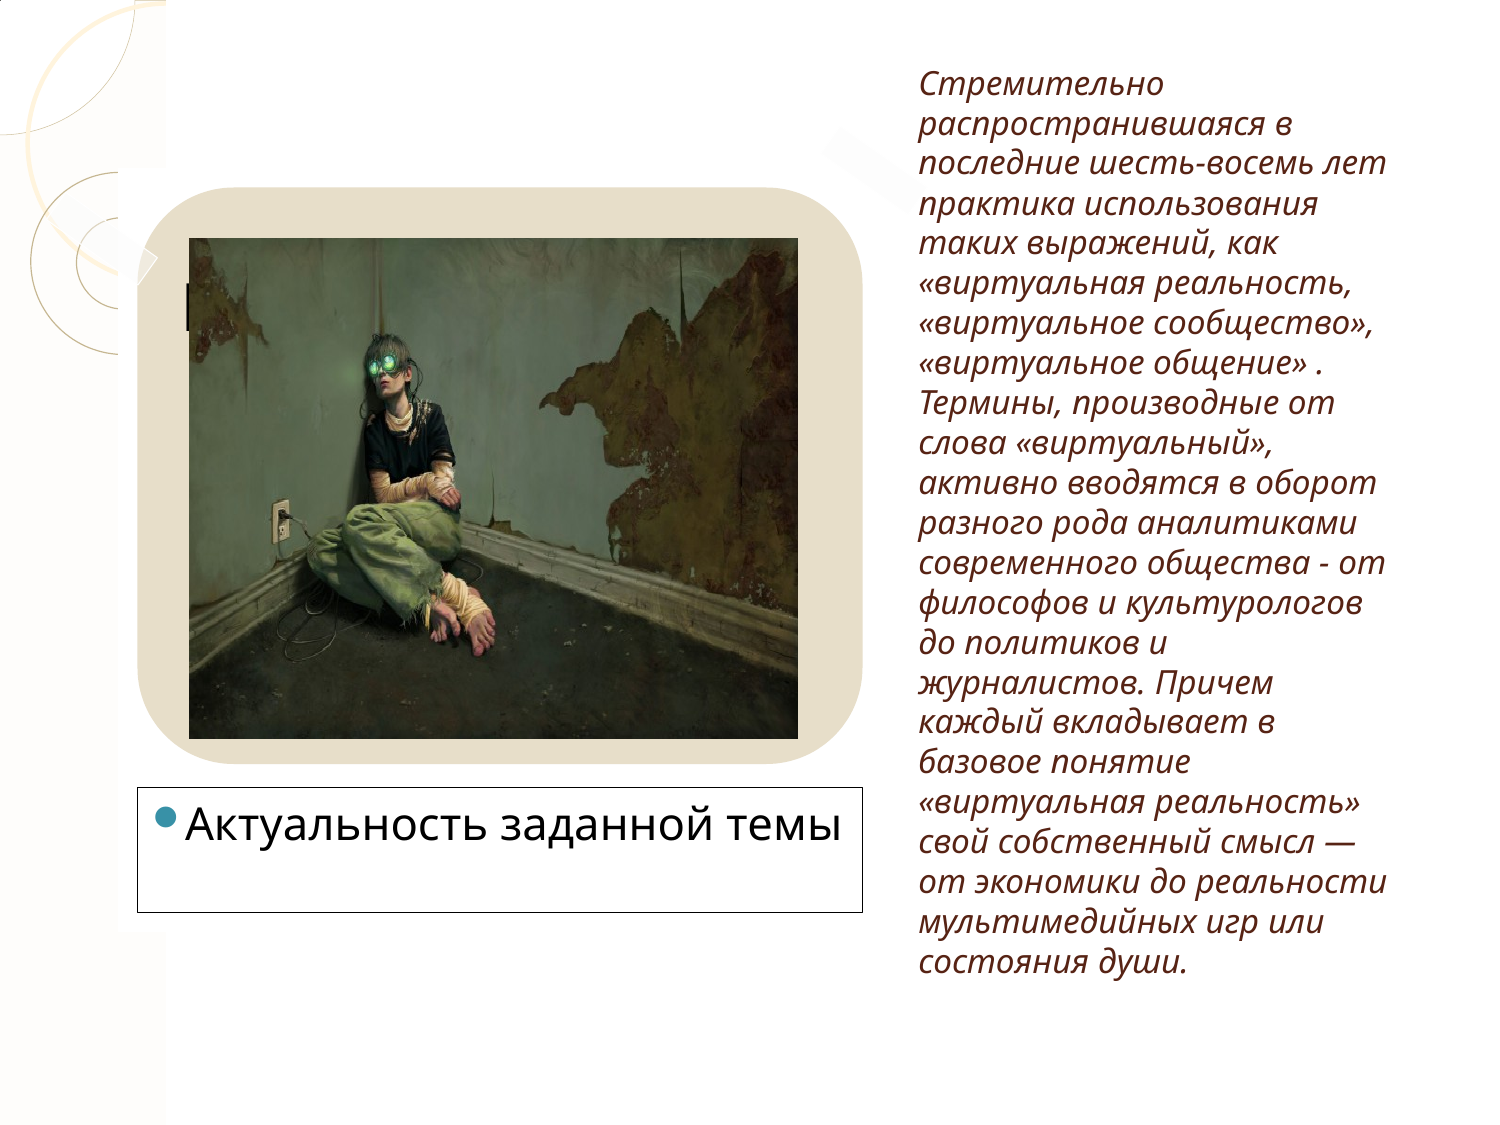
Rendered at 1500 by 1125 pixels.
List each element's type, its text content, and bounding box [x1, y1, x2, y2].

list Актуальность заданной темы [137, 787, 863, 913]
title Стремительно распространившаяся в последние шесть-восемь лет практика использования таких выражений, как «виртуальная реальность, «виртуальное сообщество», «виртуальное общение» . Термины, производные от слова «виртуальный», активно вводятся в оборот разного рода аналитиками современного общества - от философов и культурологов до политиков и журналистов. Причем каждый вкладывает в базовое понятие «виртуальная реальность» свой собственный смысл — от экономики до реальности мультимедийных игр или состояния души. [903, 54, 1416, 941]
picture [189, 238, 798, 739]
